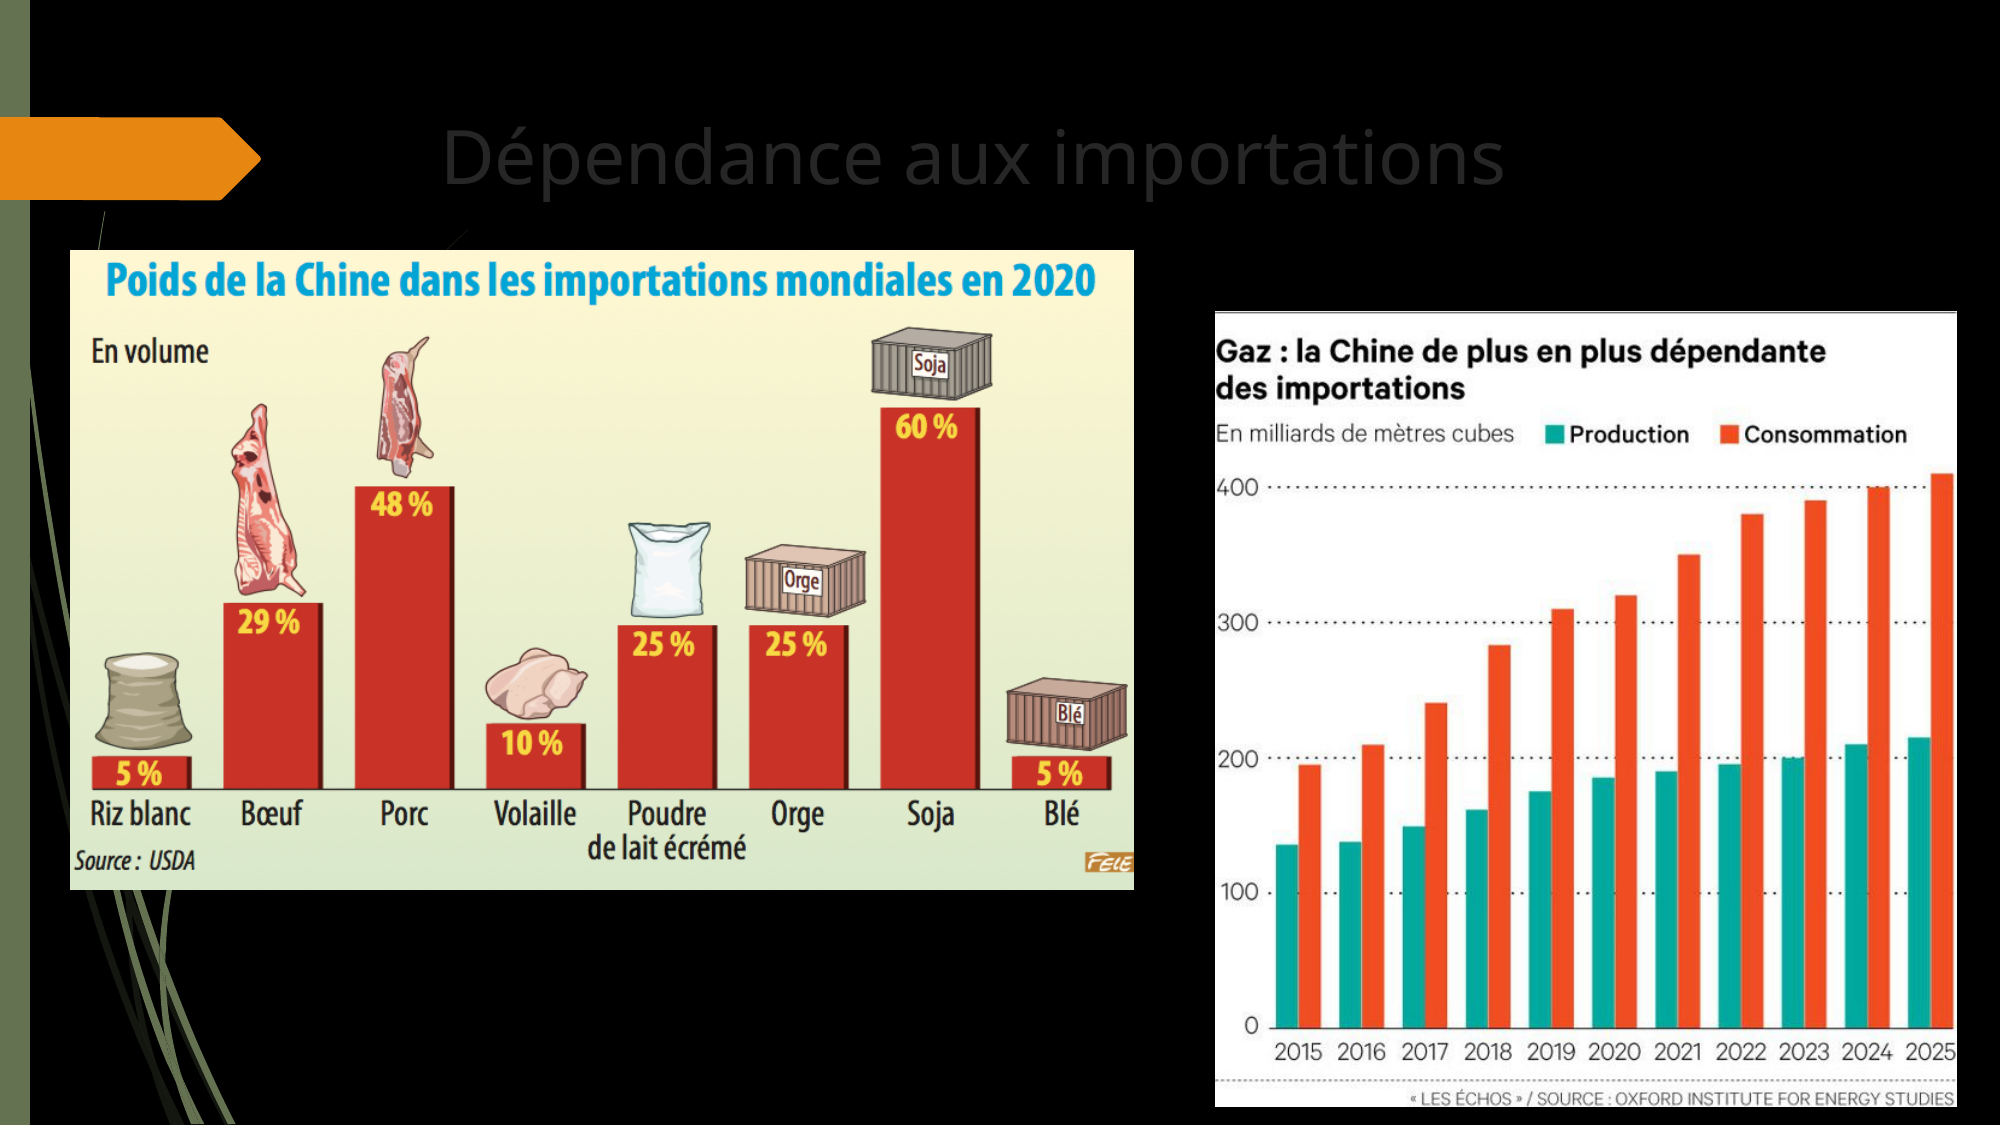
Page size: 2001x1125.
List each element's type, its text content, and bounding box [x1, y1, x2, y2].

picture [1215, 311, 1957, 1107]
title Dépendance aux importations [425, 102, 1888, 313]
picture [70, 250, 1134, 890]
